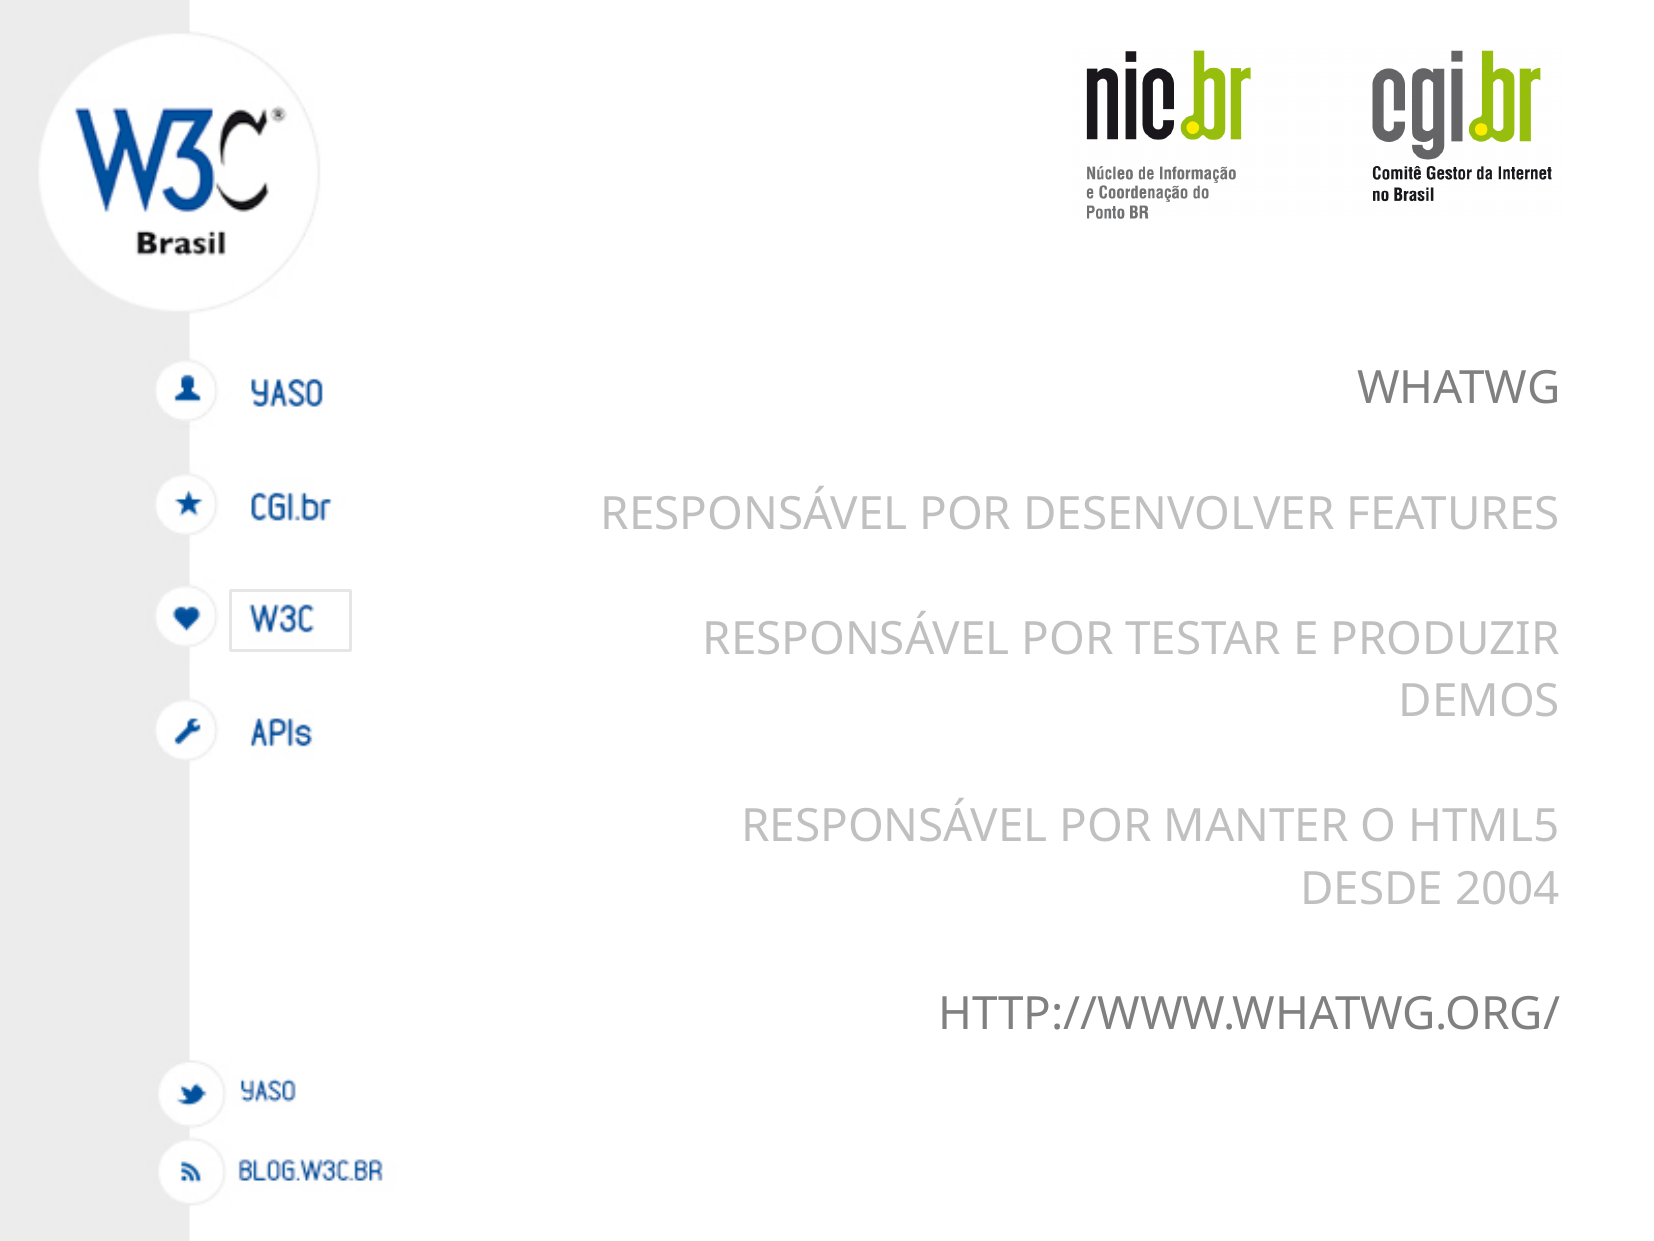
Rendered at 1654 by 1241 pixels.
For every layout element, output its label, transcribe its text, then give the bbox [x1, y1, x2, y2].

picture [0, 0, 1654, 1241]
text_box WHATWG RESPONSÁVEL POR DESENVOLVER FEATURES RESPONSÁVEL POR TESTAR E PRODUZIR DEMOS RESPONSÁVEL POR MANTER O HTML5 DESDE 2004 HTTP://WWW.WHATWG.ORG/ [585, 347, 1576, 811]
